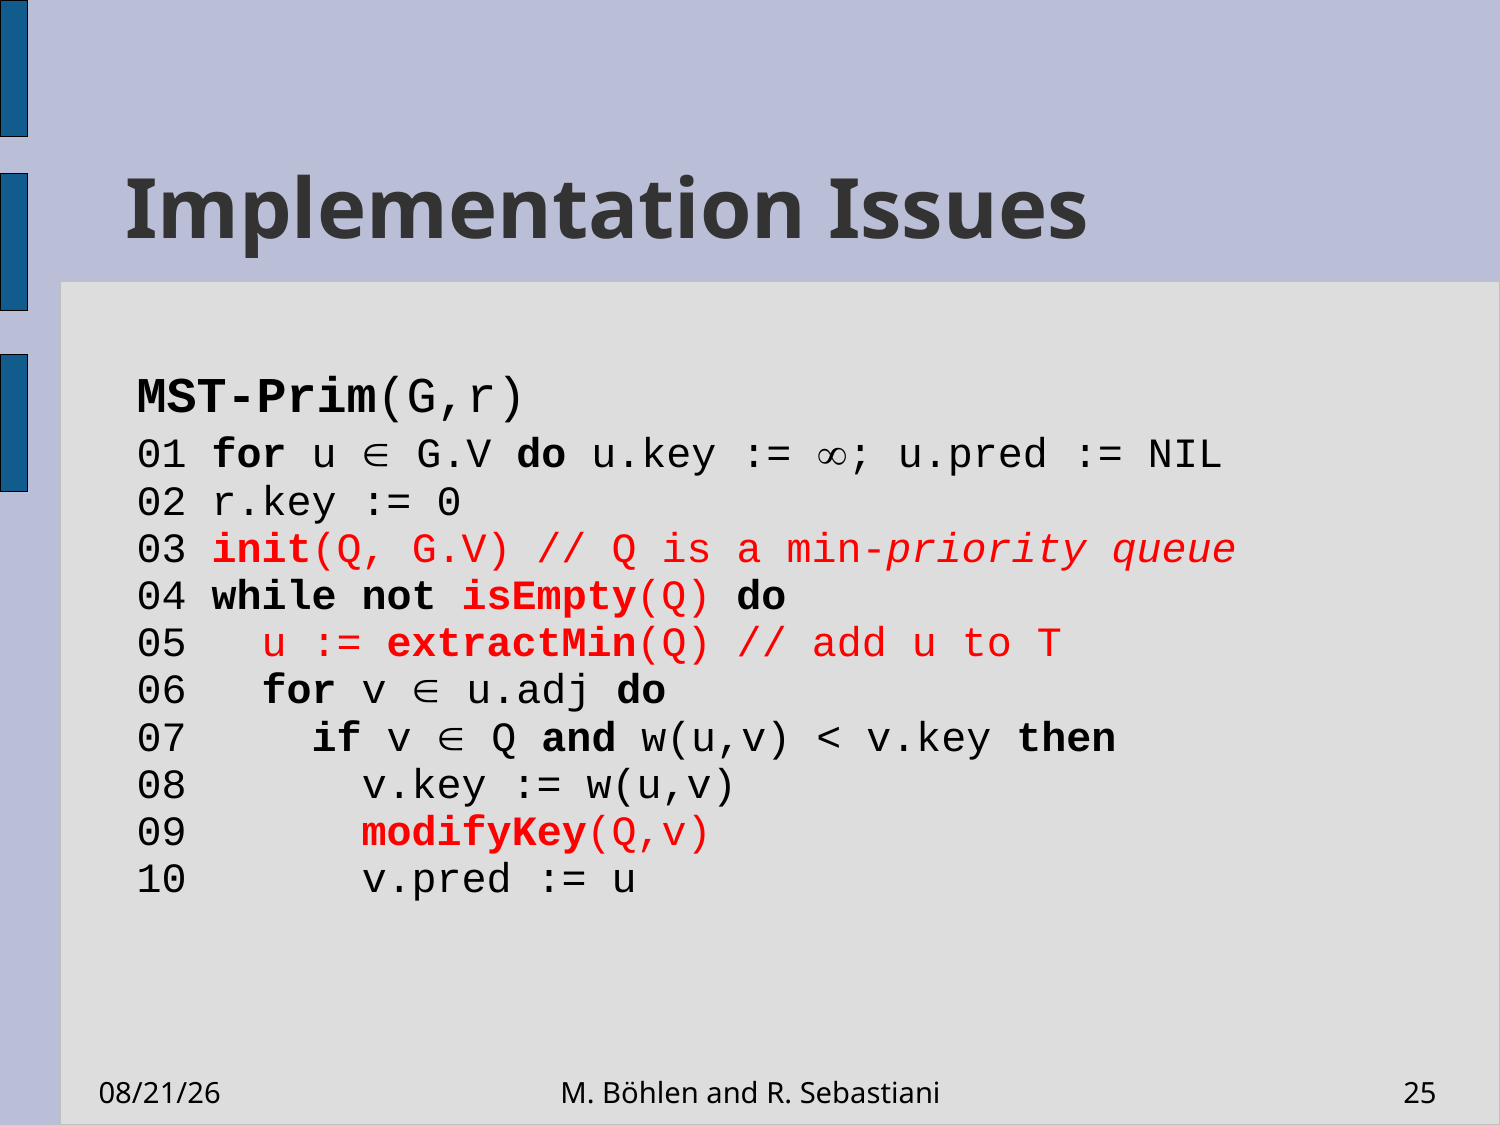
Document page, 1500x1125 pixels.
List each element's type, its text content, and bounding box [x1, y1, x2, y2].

list MST-Prim(G,r) 01 for u  G.V do u.key := ; u.pred := NIL 02 r.key := 0 03 init(Q, G.V) // Q is a min-priority queue 04 while not isEmpty(Q) do 05 u := extractMin(Q) // add u to T 06 for v  u.adj do 07 if v  Q and w(u,v) < v.key then 08 v.key := w(u,v) 09 modifyKey(Q,v) 10 v.pred := u [121, 364, 1493, 1044]
title Implementation Issues [110, 67, 1392, 271]
